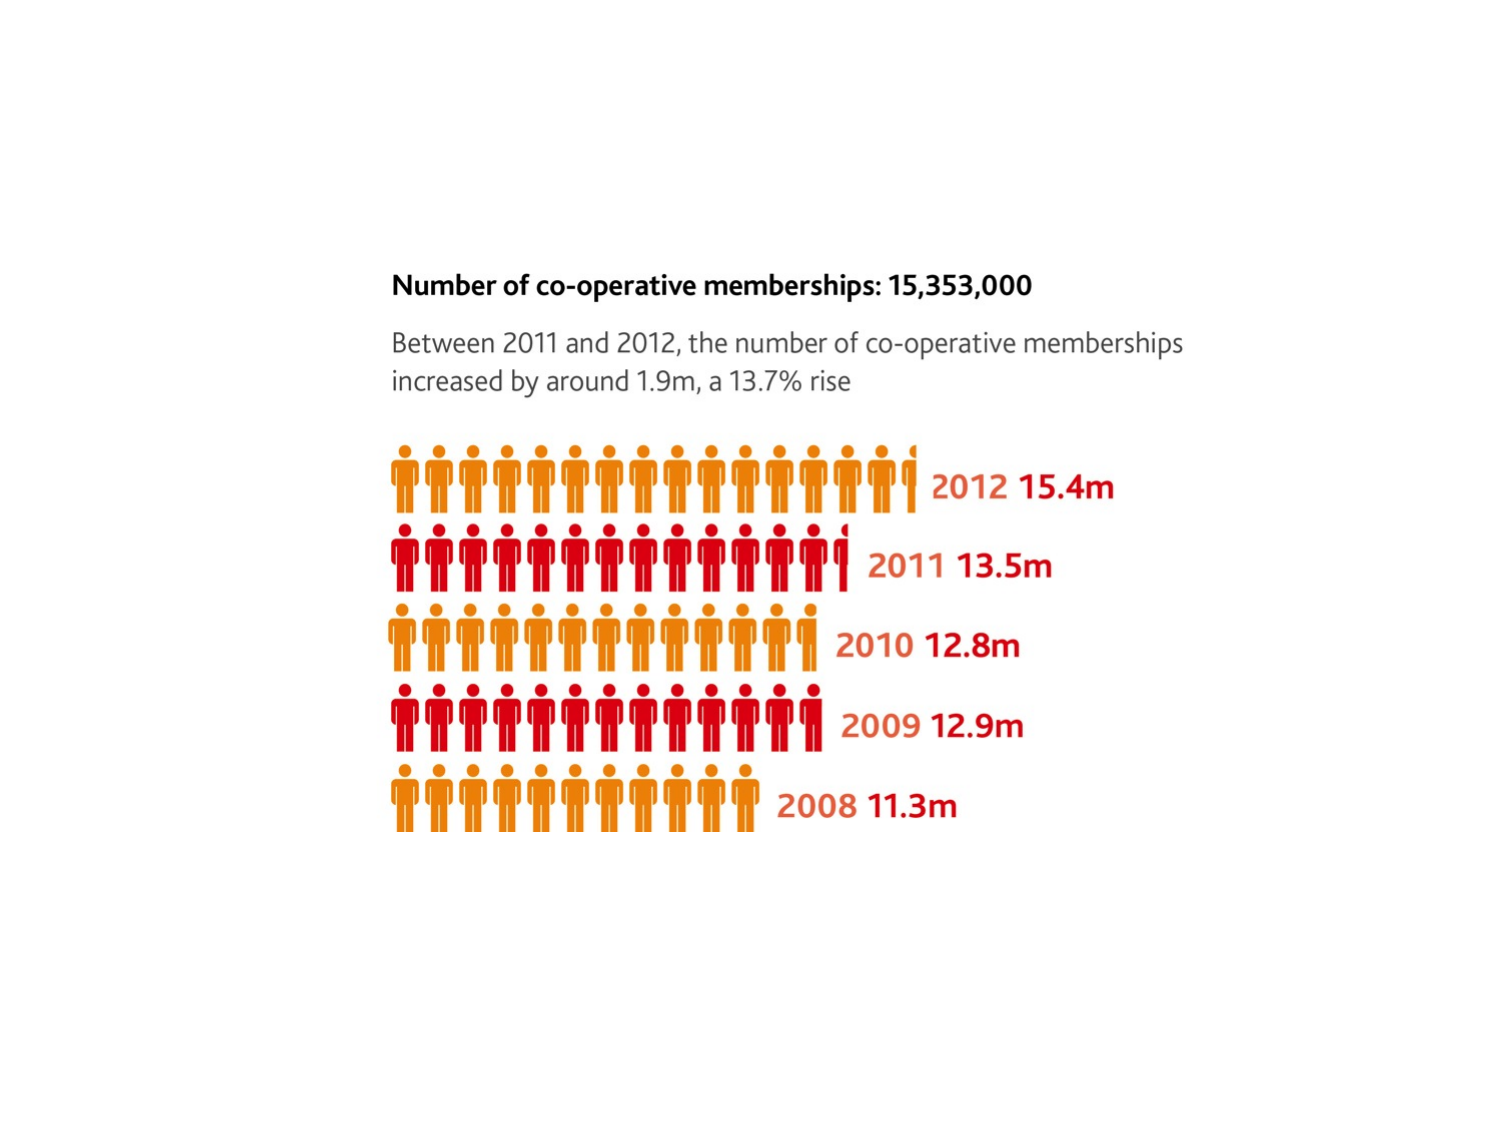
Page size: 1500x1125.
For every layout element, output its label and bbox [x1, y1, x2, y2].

picture [361, 241, 1344, 832]
